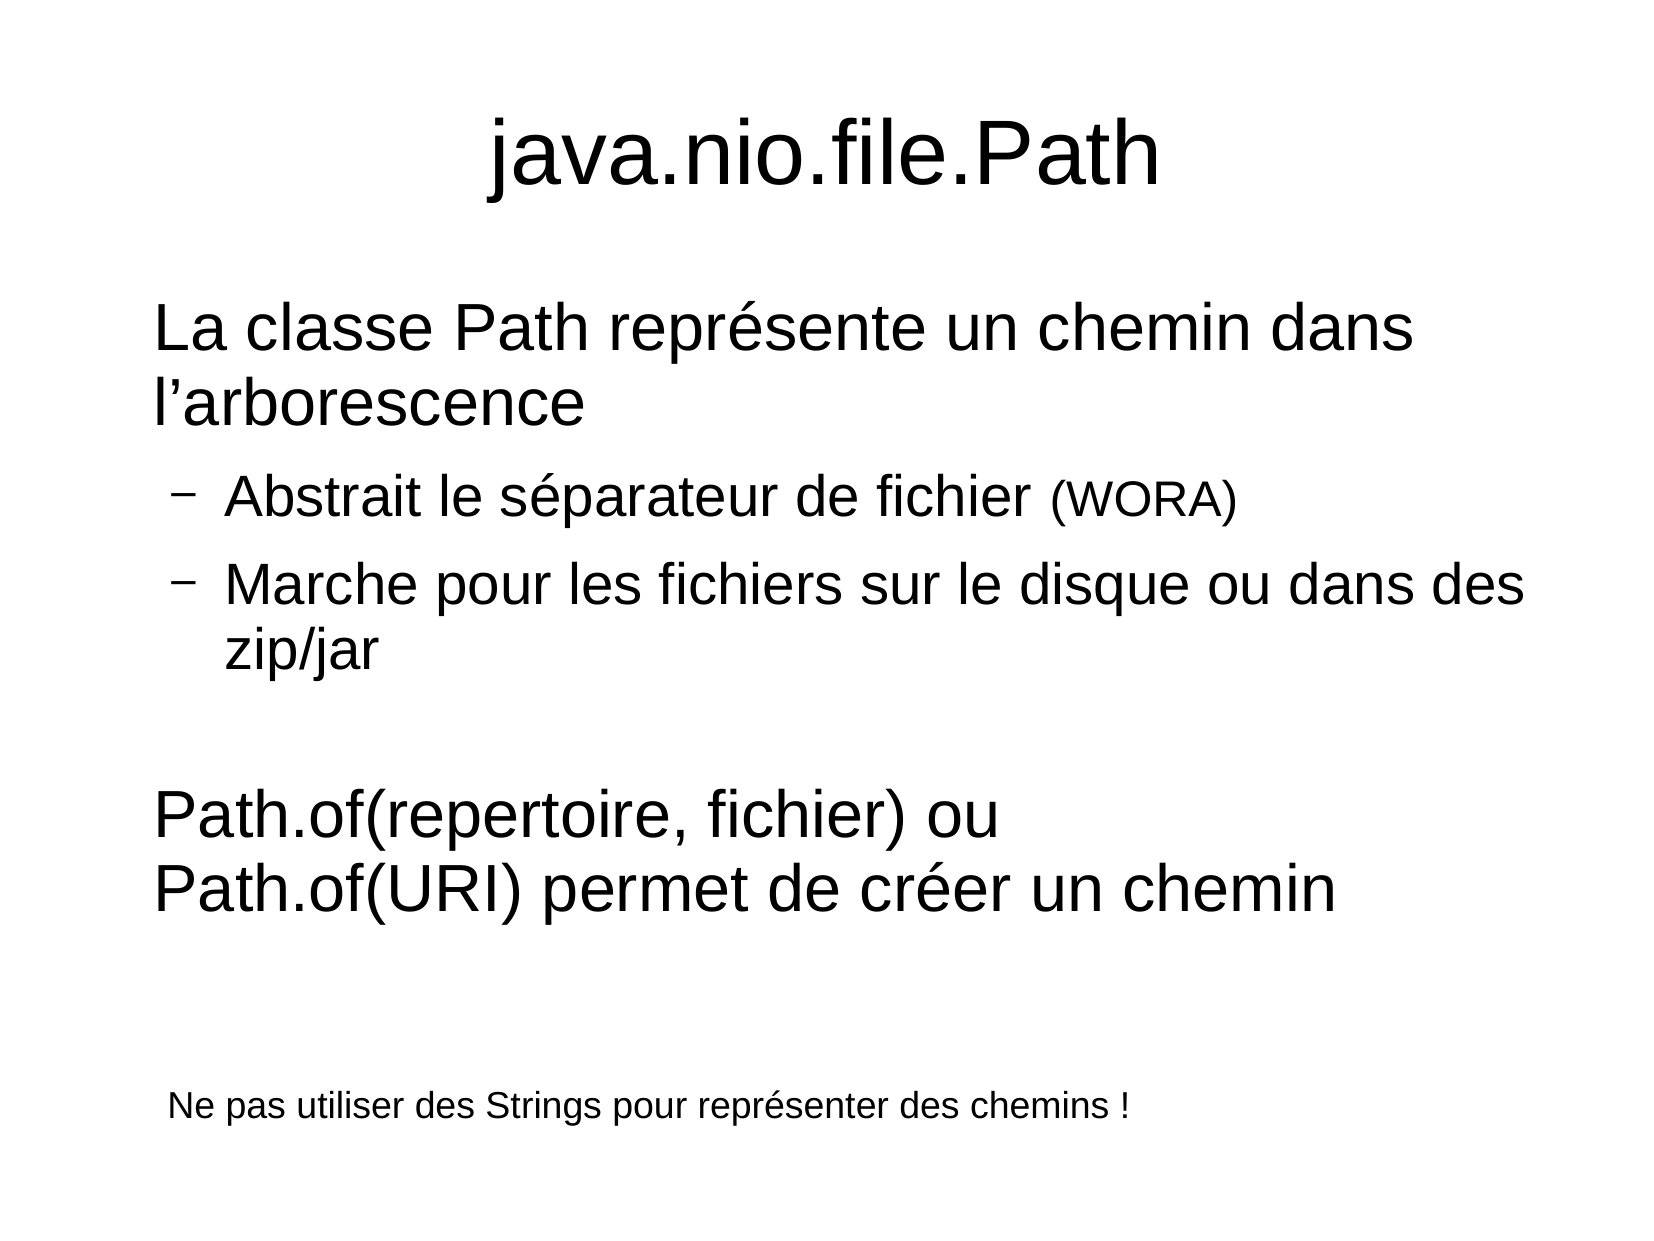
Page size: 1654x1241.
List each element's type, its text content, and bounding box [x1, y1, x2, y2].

text_box Ne pas utiliser des Strings pour représenter des chemins ! [152, 1077, 1146, 1135]
title java.nio.file.Path [82, 49, 1571, 257]
list La classe Path représente un chemin dans l’arborescence Abstrait le séparateur de fichier (WORA) Marche pour les fichiers sur le disque ou dans des zip/jar Path.of(repertoire, fichier) ou Path.of(URI) permet de créer un chemin [82, 290, 1571, 1010]
